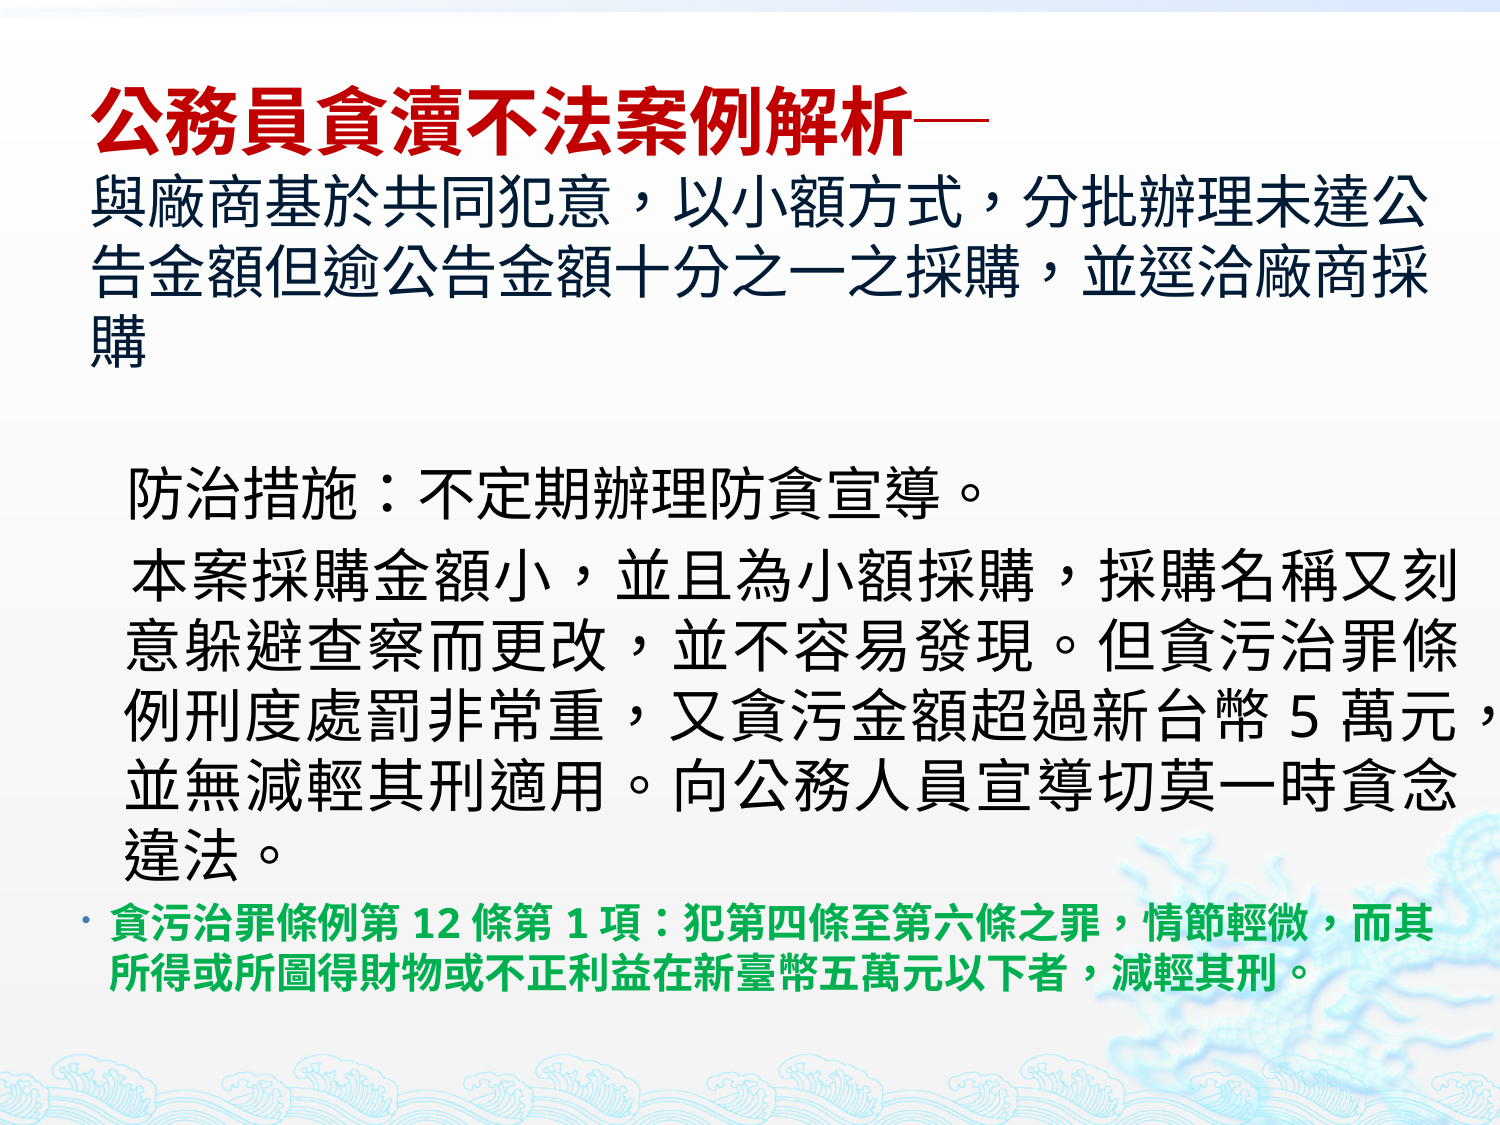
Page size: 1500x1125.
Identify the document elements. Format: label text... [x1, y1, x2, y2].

title 公務員貪瀆不法案例解析─ 與廠商基於共同犯意，以小額方式，分批辦理未達公告金額但逾公告金額十分之一之採購，並逕洽廠商採購 [75, 87, 1500, 363]
picture [1379, 921, 1384, 937]
list 防治措施：不定期辦理防貪宣導。 本案採購金額小，並且為小額採購，採購名稱又刻意躲避查察而更改，並不容易發現。但貪污治罪條例刑度處罰非常重，又貪污金額超過新台幣5萬元，並無減輕其刑適用。向公務人員宣導切莫一時貪念違法。 貪污治罪條例第12條第1項：犯第四條至第六條之罪，情節輕微，而其所得或所圖得財物或不正利益在新臺幣五萬元以下者，減輕其刑。 [50, 450, 1475, 921]
picture [0, 806, 1500, 1125]
